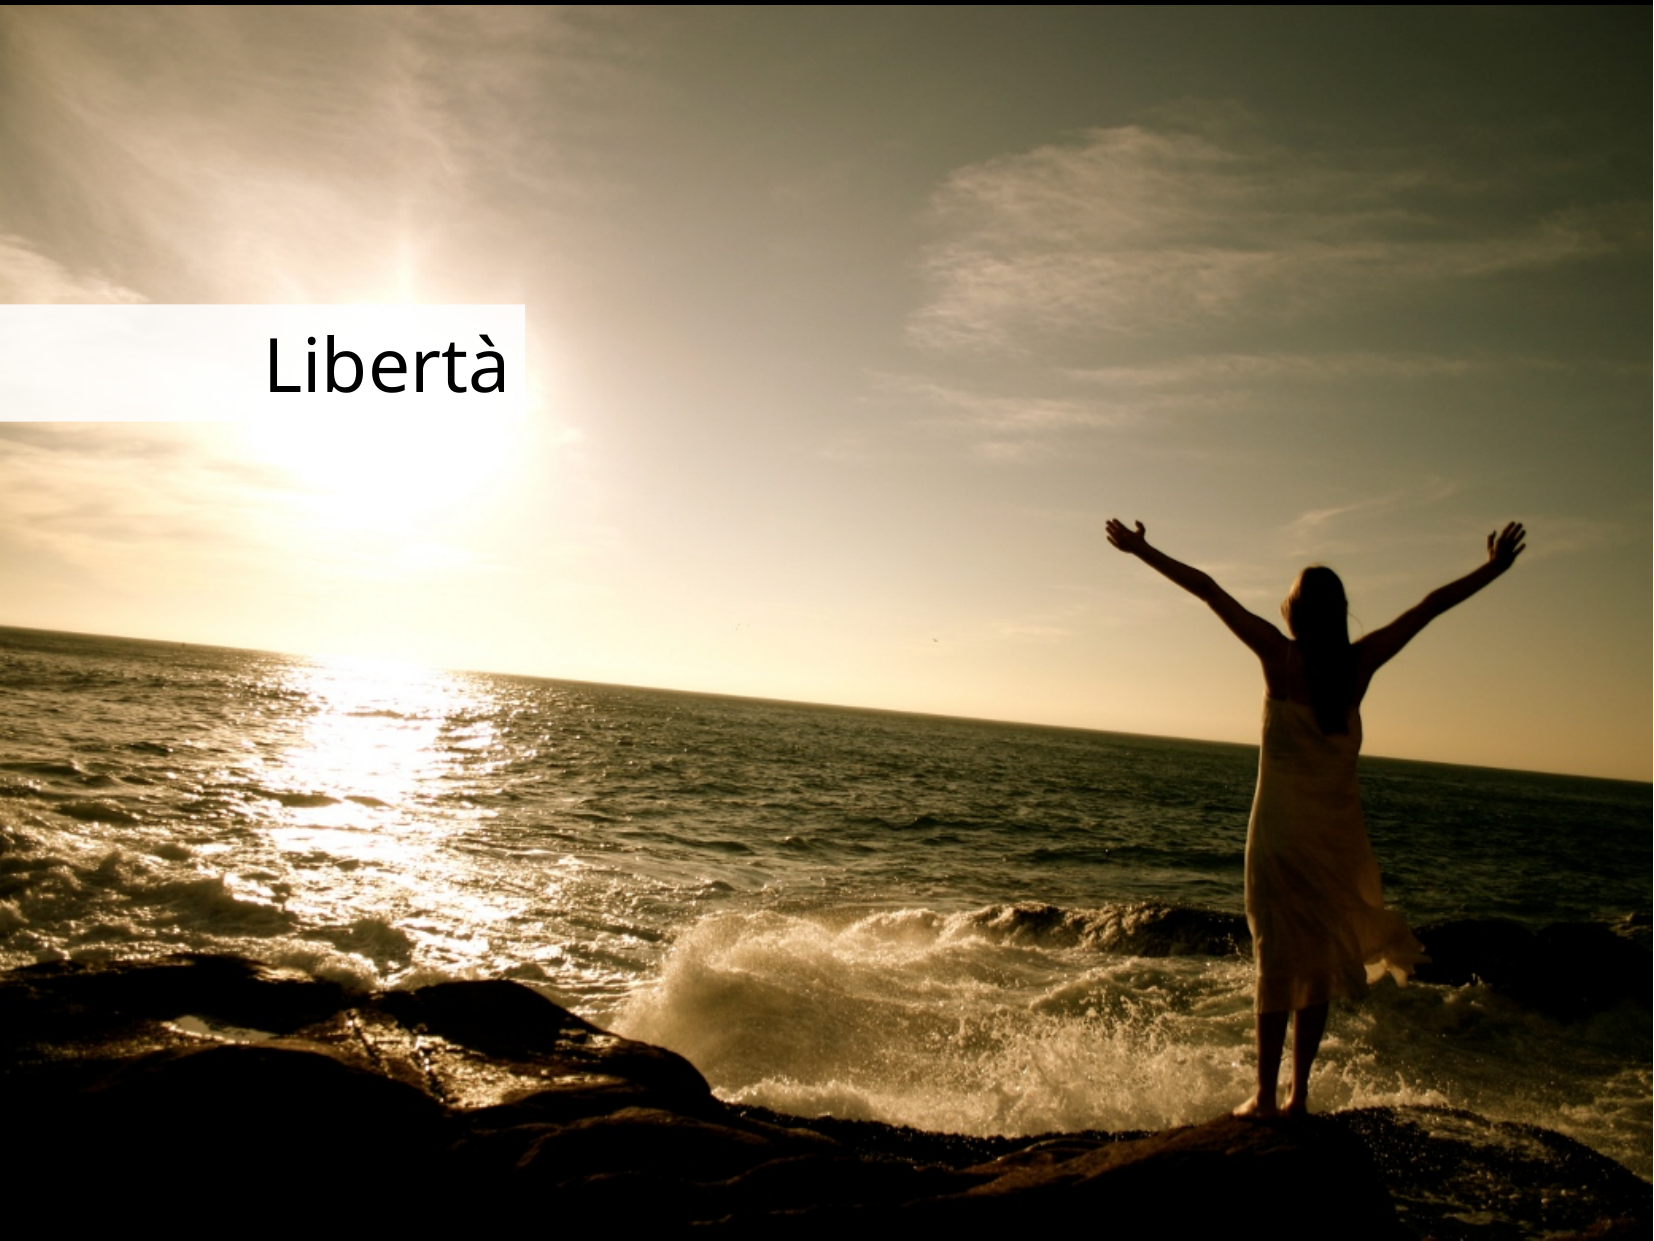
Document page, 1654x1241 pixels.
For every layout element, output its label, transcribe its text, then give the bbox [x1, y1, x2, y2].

text_box Libertà [0, 304, 526, 308]
picture [0, 5, 1653, 1241]
